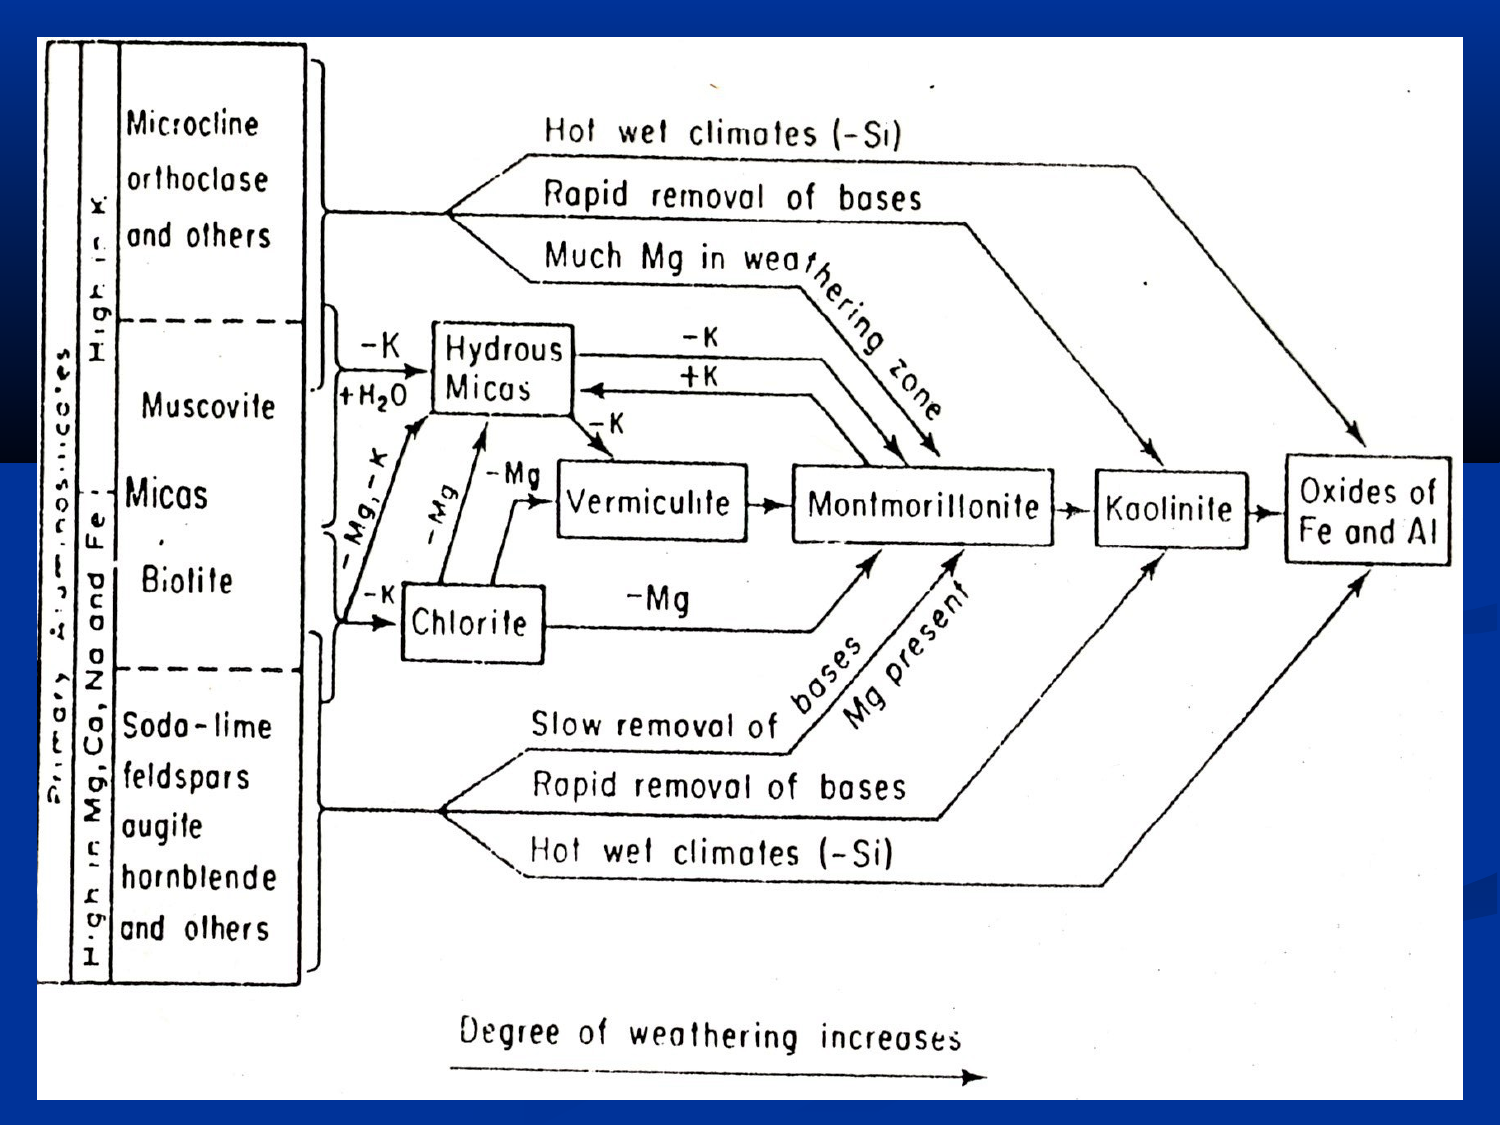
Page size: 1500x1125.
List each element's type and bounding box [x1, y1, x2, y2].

picture [37, 37, 1463, 1101]
